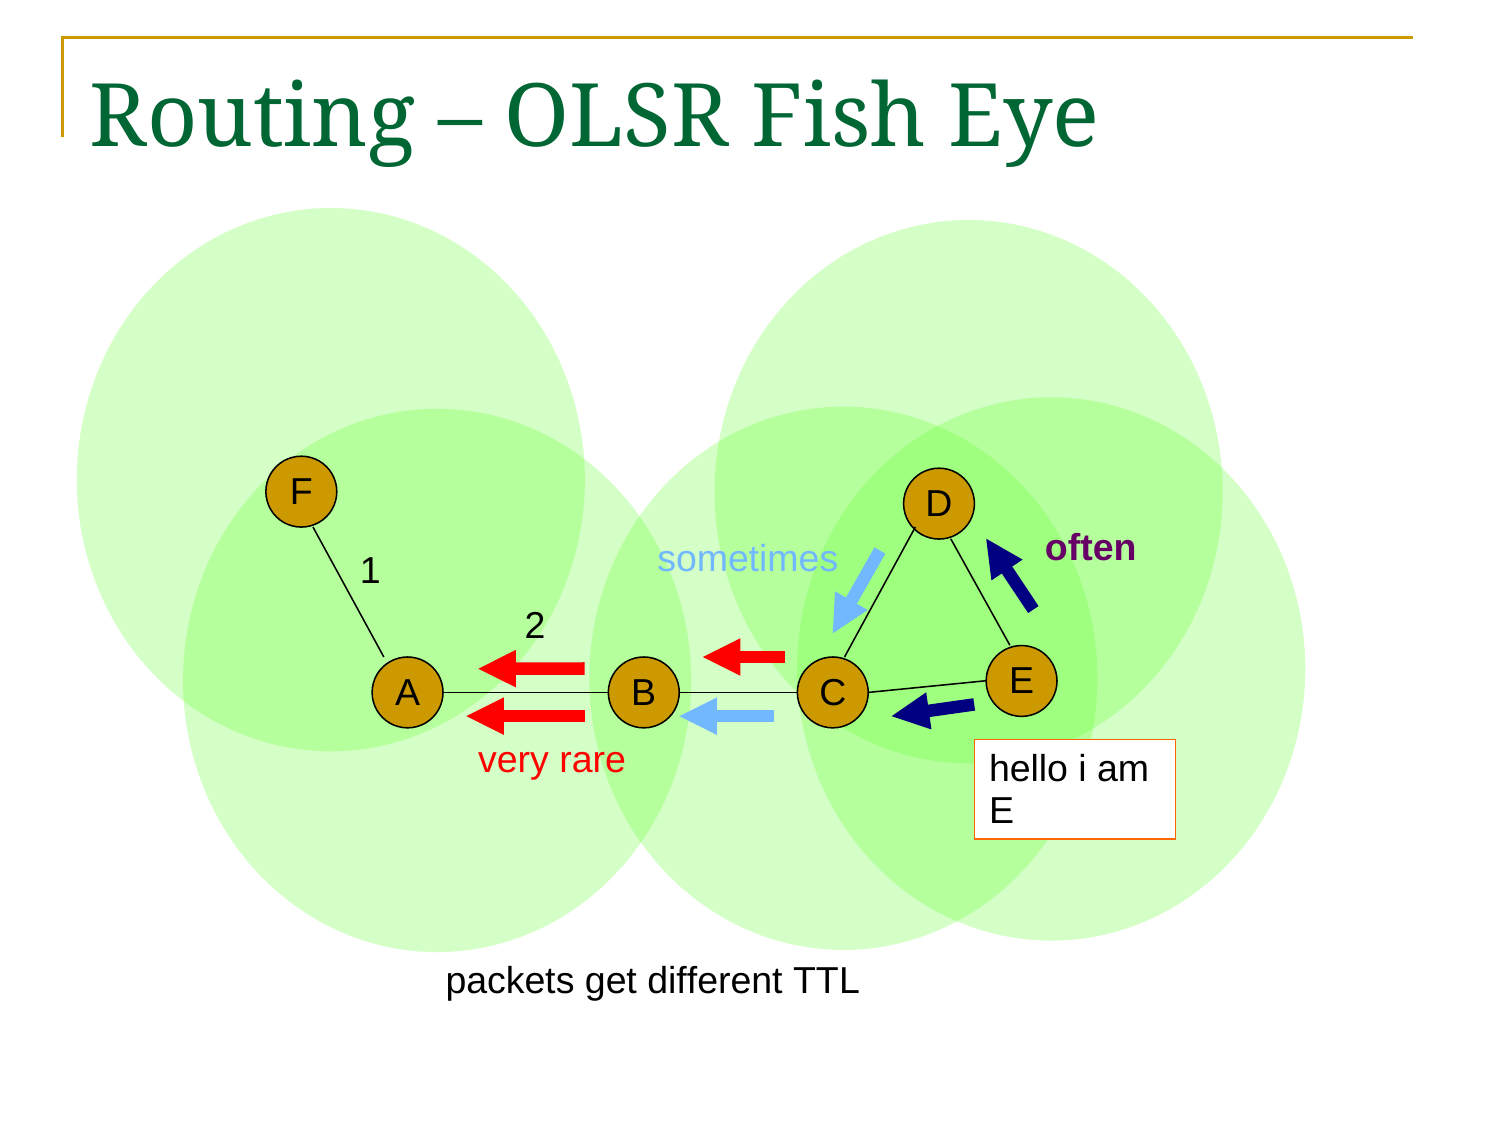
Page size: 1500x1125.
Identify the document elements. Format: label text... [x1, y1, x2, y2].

text_box hello i am E [974, 739, 1176, 839]
text_box E [986, 645, 1058, 717]
text_box often [1030, 518, 1152, 576]
title Routing – OLSR Fish Eye [75, 45, 1426, 233]
text_box A [372, 656, 444, 728]
text_box very rare [463, 730, 641, 789]
text_box 1 [345, 542, 396, 600]
text_box packets get different TTL [430, 952, 876, 1010]
text_box B [608, 656, 680, 728]
text_box sometimes [642, 529, 854, 588]
text_box 2 [509, 596, 561, 655]
text_box D [903, 468, 975, 540]
text_box C [797, 656, 869, 728]
text_box [76, 233, 1306, 952]
text_box F [265, 456, 337, 528]
